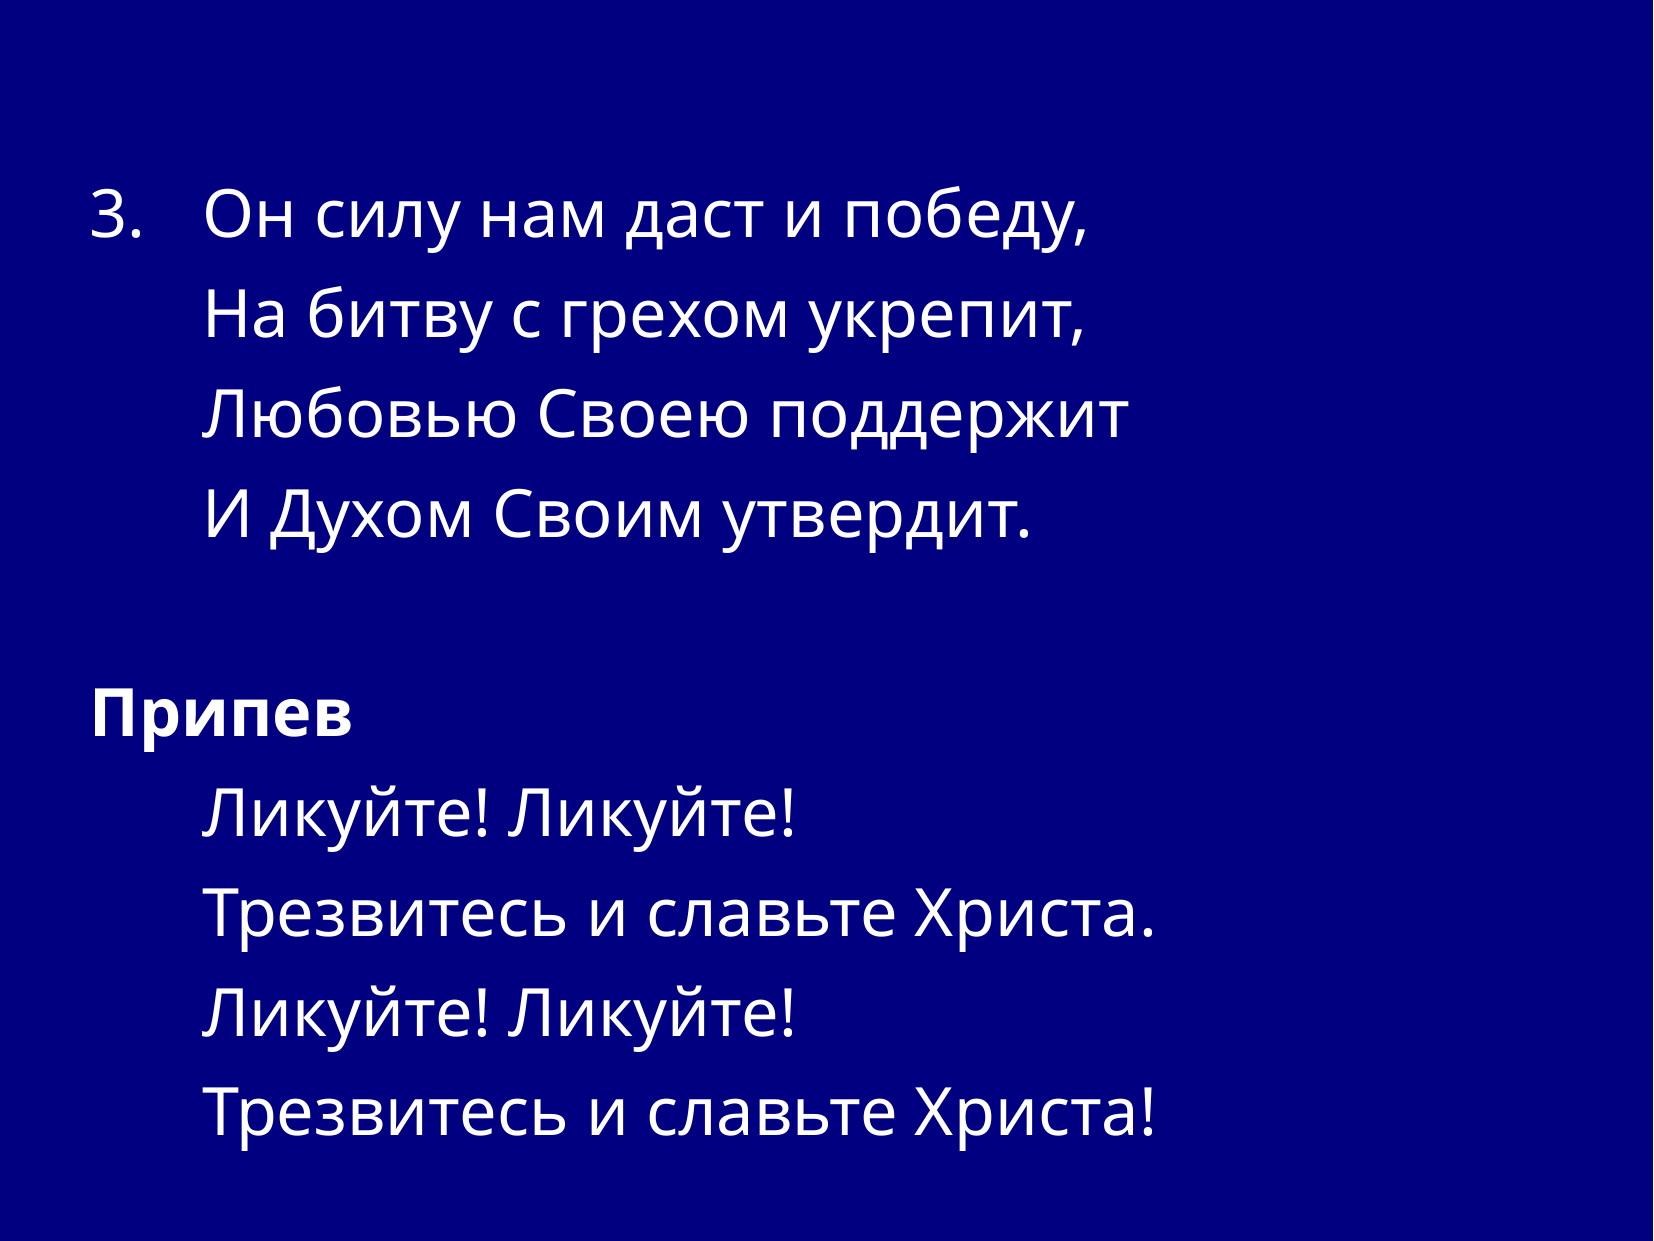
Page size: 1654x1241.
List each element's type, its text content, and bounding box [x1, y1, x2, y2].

text_box 3. Он силу нам даст и победу, На битву с грехом укрепит, Любовью Своею поддержит И Духом Своим утвердит. Припев Ликуйте! Ликуйте! Трезвитесь и славьте Христа. Ликуйте! Ликуйте! Трезвитесь и славьте Христа! [75, 150, 1576, 1163]
